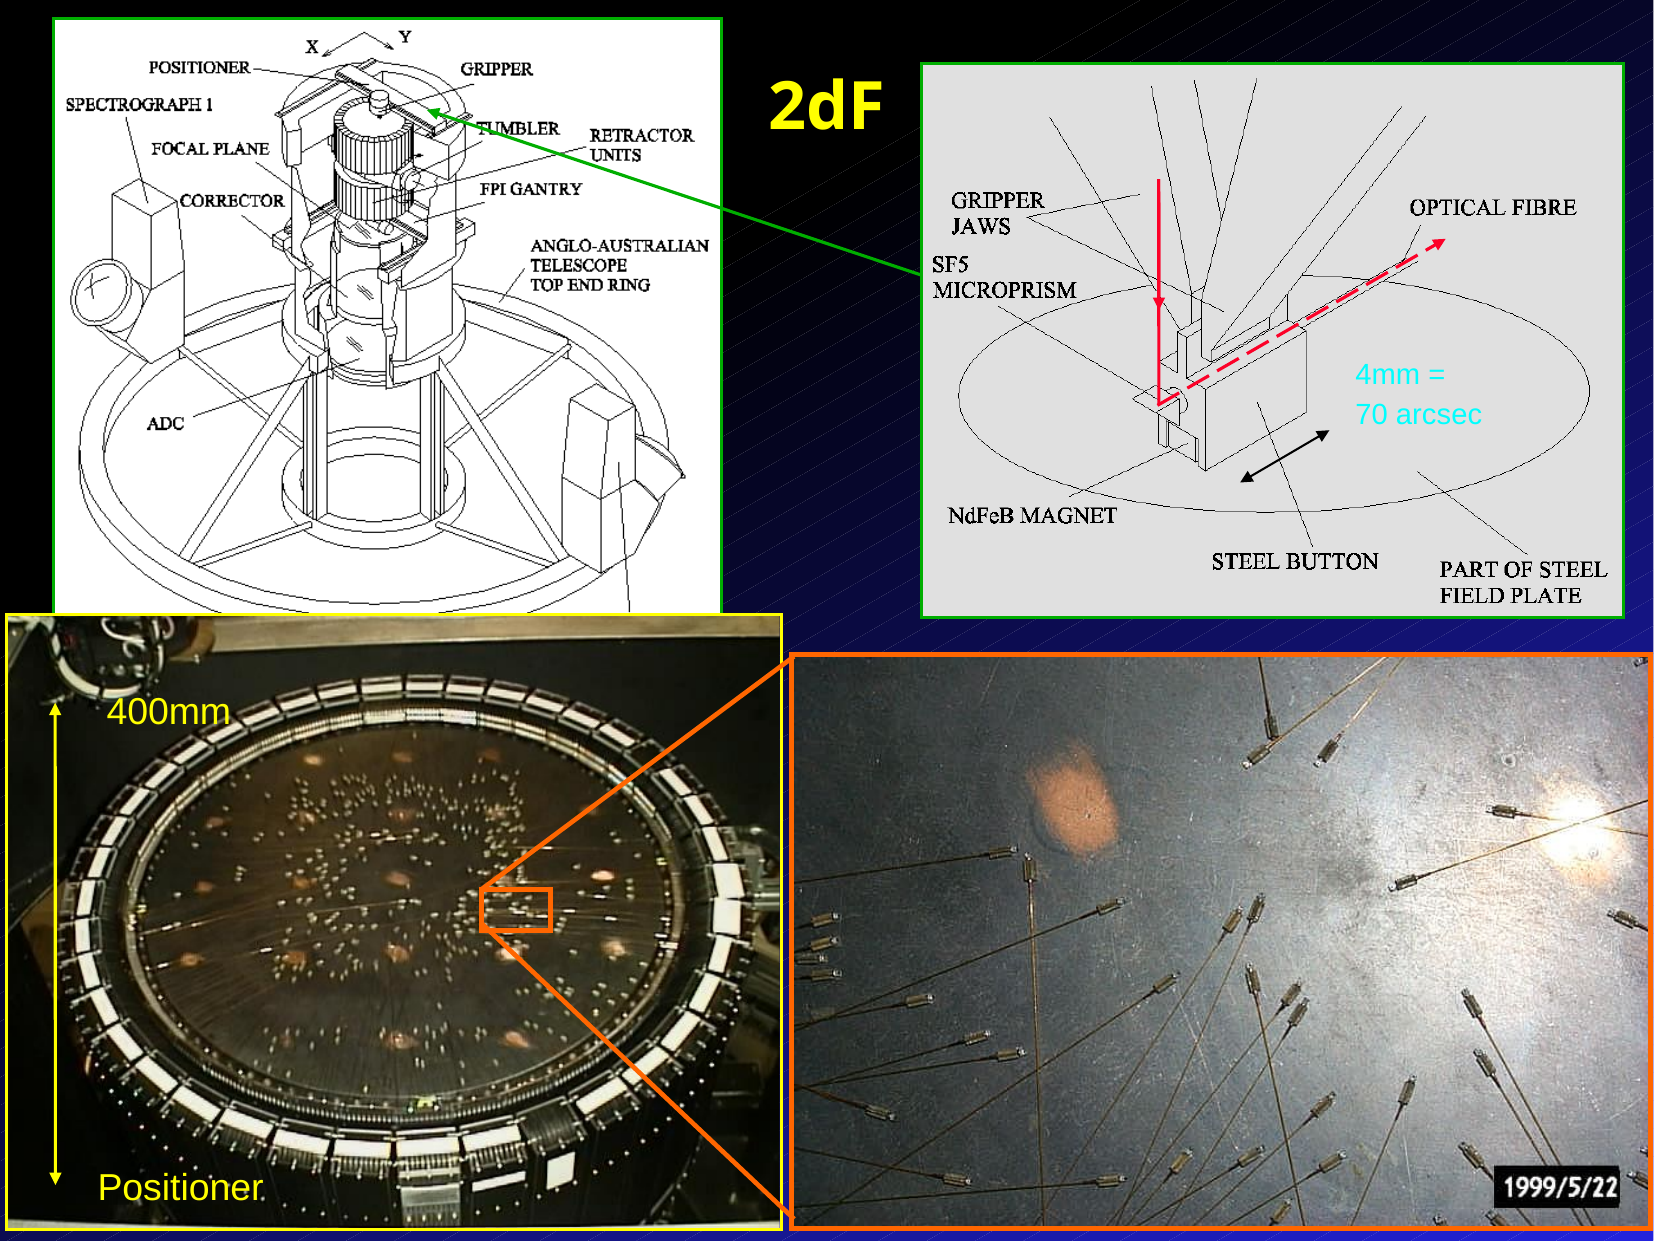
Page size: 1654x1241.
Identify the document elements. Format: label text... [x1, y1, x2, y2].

picture [923, 64, 1622, 617]
text_box 400mm [91, 682, 247, 740]
picture [793, 656, 1649, 1227]
text_box 4mm = 70 arcsec [1340, 350, 1498, 438]
picture [490, 671, 780, 1201]
picture [484, 892, 548, 928]
text_box Positioner [82, 1172, 317, 1213]
picture [55, 19, 721, 613]
picture [7, 616, 780, 1229]
title 2dF [124, 0, 1530, 207]
